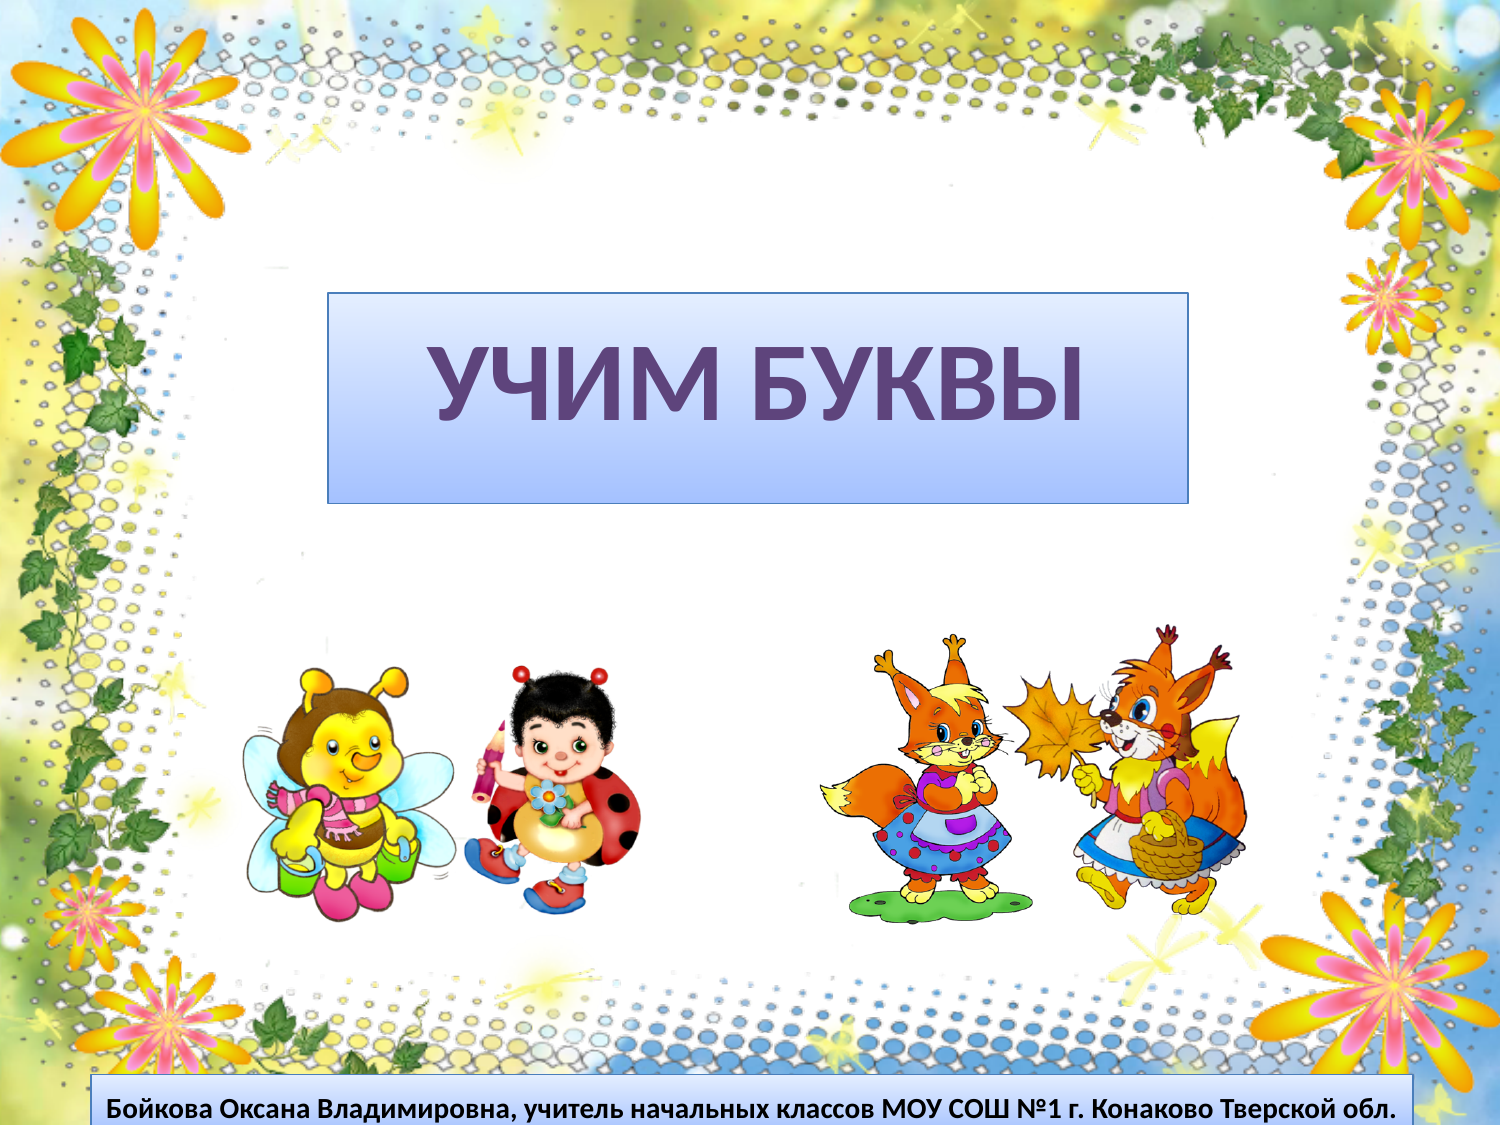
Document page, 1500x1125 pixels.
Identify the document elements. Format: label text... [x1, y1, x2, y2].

title УЧИМ БУКВЫ [328, 292, 1189, 504]
text_box Бойкова Оксана Владимировна, учитель начальных классов МОУ СОШ №1 г. Конаково Тверской обл. [91, 1074, 1414, 1125]
picture [0, 0, 1500, 1125]
